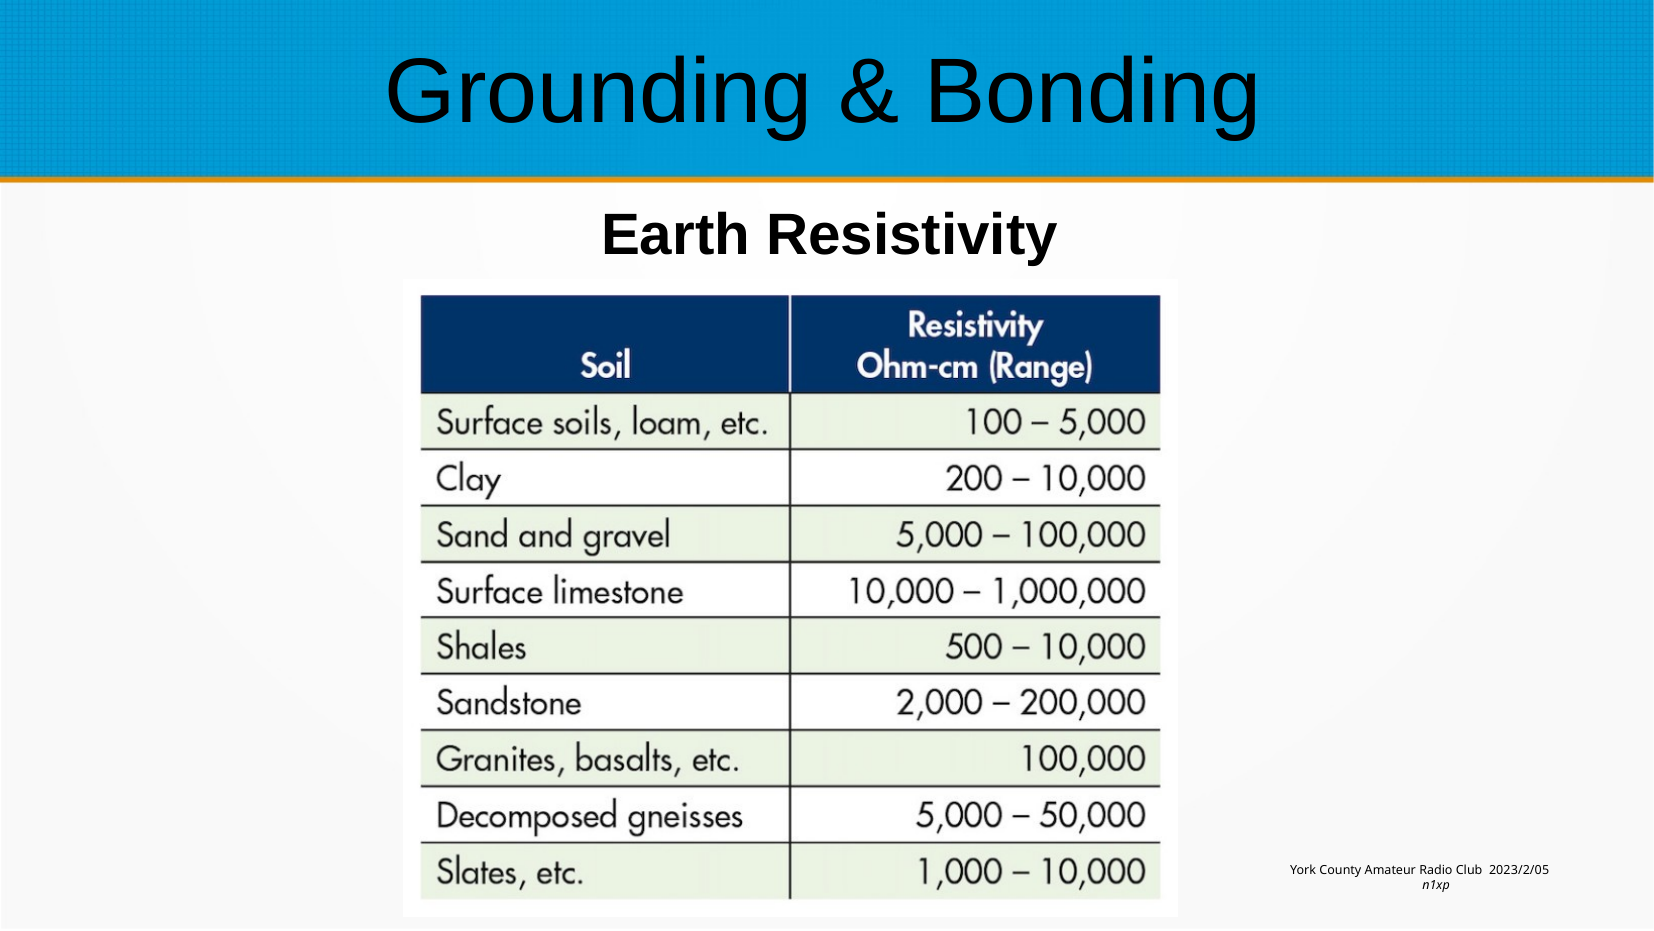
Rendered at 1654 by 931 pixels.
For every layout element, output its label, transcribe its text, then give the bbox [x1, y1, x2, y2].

text_box Grounding & Bonding [201, 31, 1446, 150]
text_box Earth Resistivity [158, 194, 1502, 275]
picture [0, 175, 1654, 931]
text_box York County Amateur Radio Club 2023/2/05 n1xp [1284, 856, 1588, 897]
